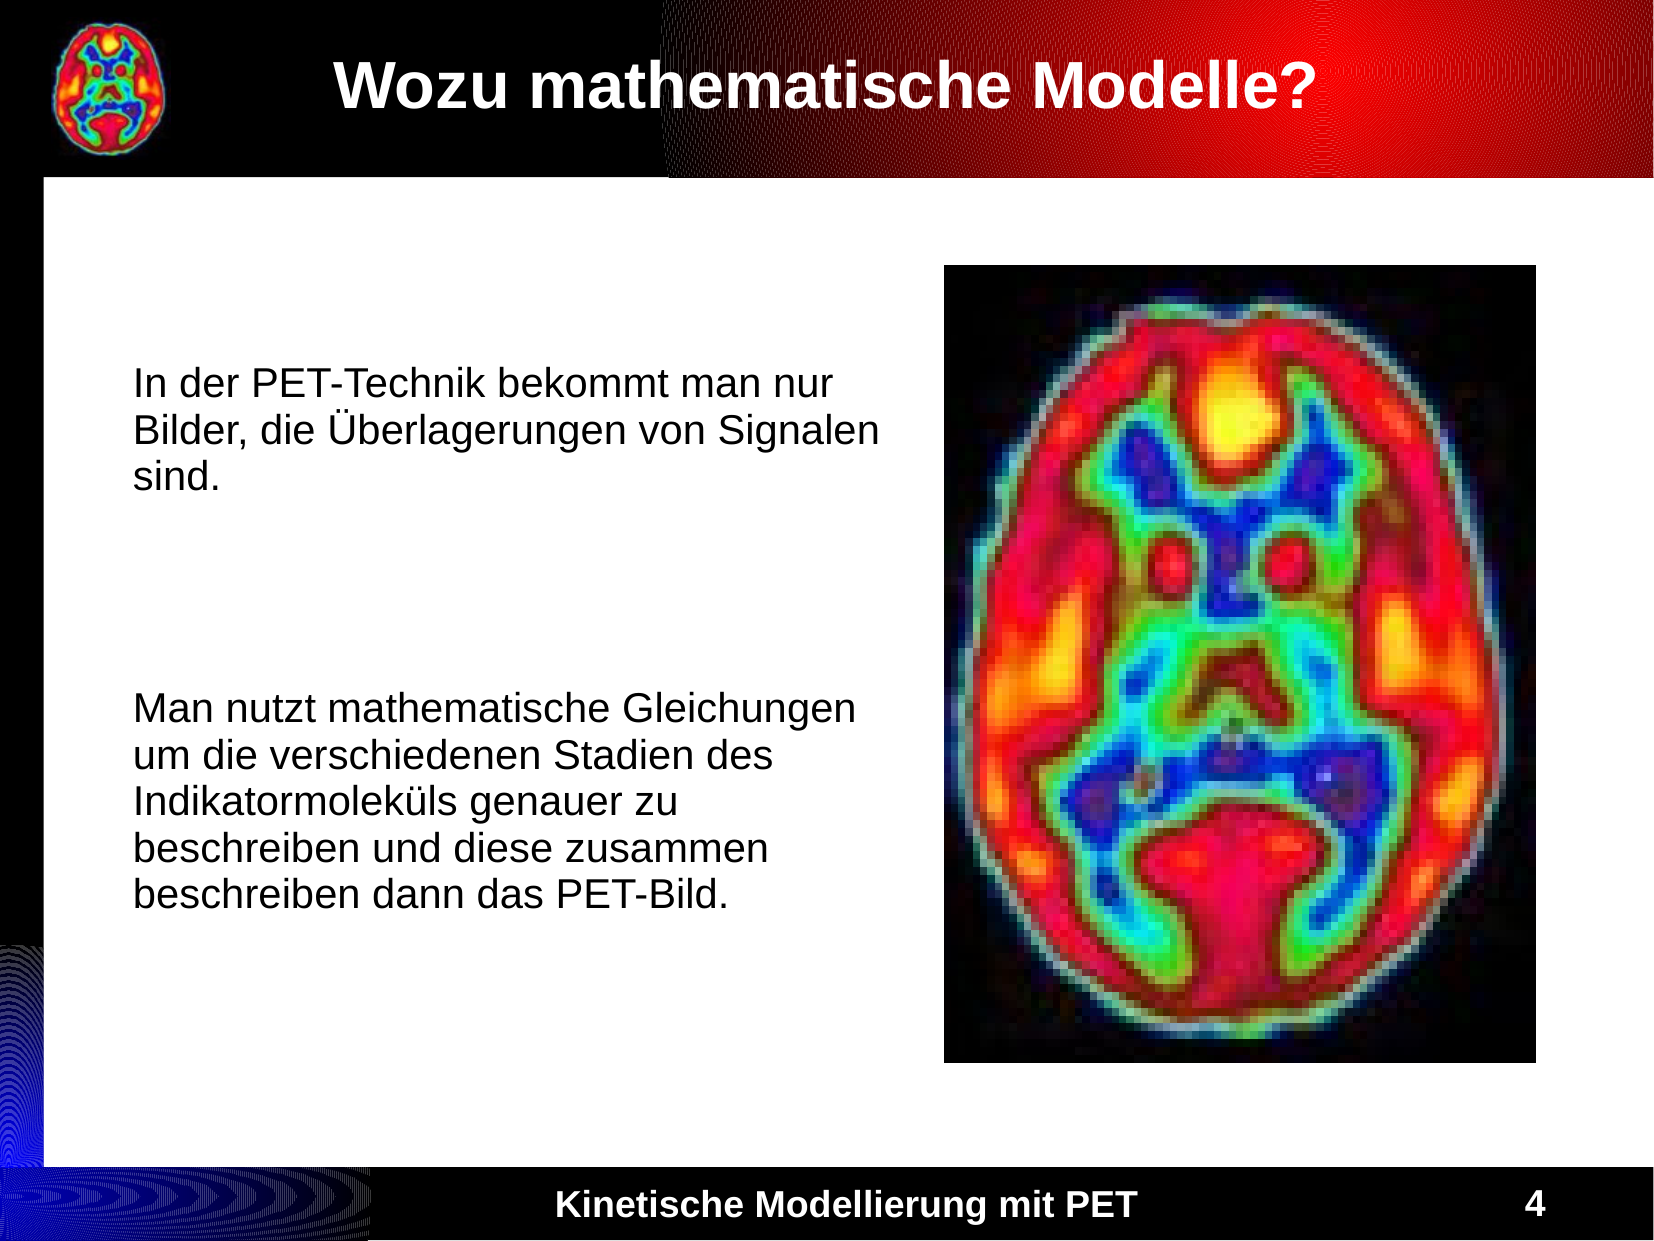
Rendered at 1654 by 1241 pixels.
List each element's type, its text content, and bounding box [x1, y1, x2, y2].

text_box Kinetische Modellierung mit PET [512, 1176, 1182, 1235]
picture [944, 265, 1536, 1063]
picture [51, 17, 115, 160]
title Wozu mathematische Modelle? [115, 11, 1539, 160]
text_box In der PET-Technik bekommt man nur Bilder, die Überlagerungen von Signalen sind. [118, 352, 916, 508]
text_box [0, 0, 1654, 1241]
text_box 55 [1422, 1175, 1649, 1234]
text_box Man nutzt mathematische Gleichungen um die verschiedenen Stadien des Indikatormoleküls genauer zu beschreiben und diese zusammen beschreiben dann das PET-Bild. [118, 677, 916, 927]
